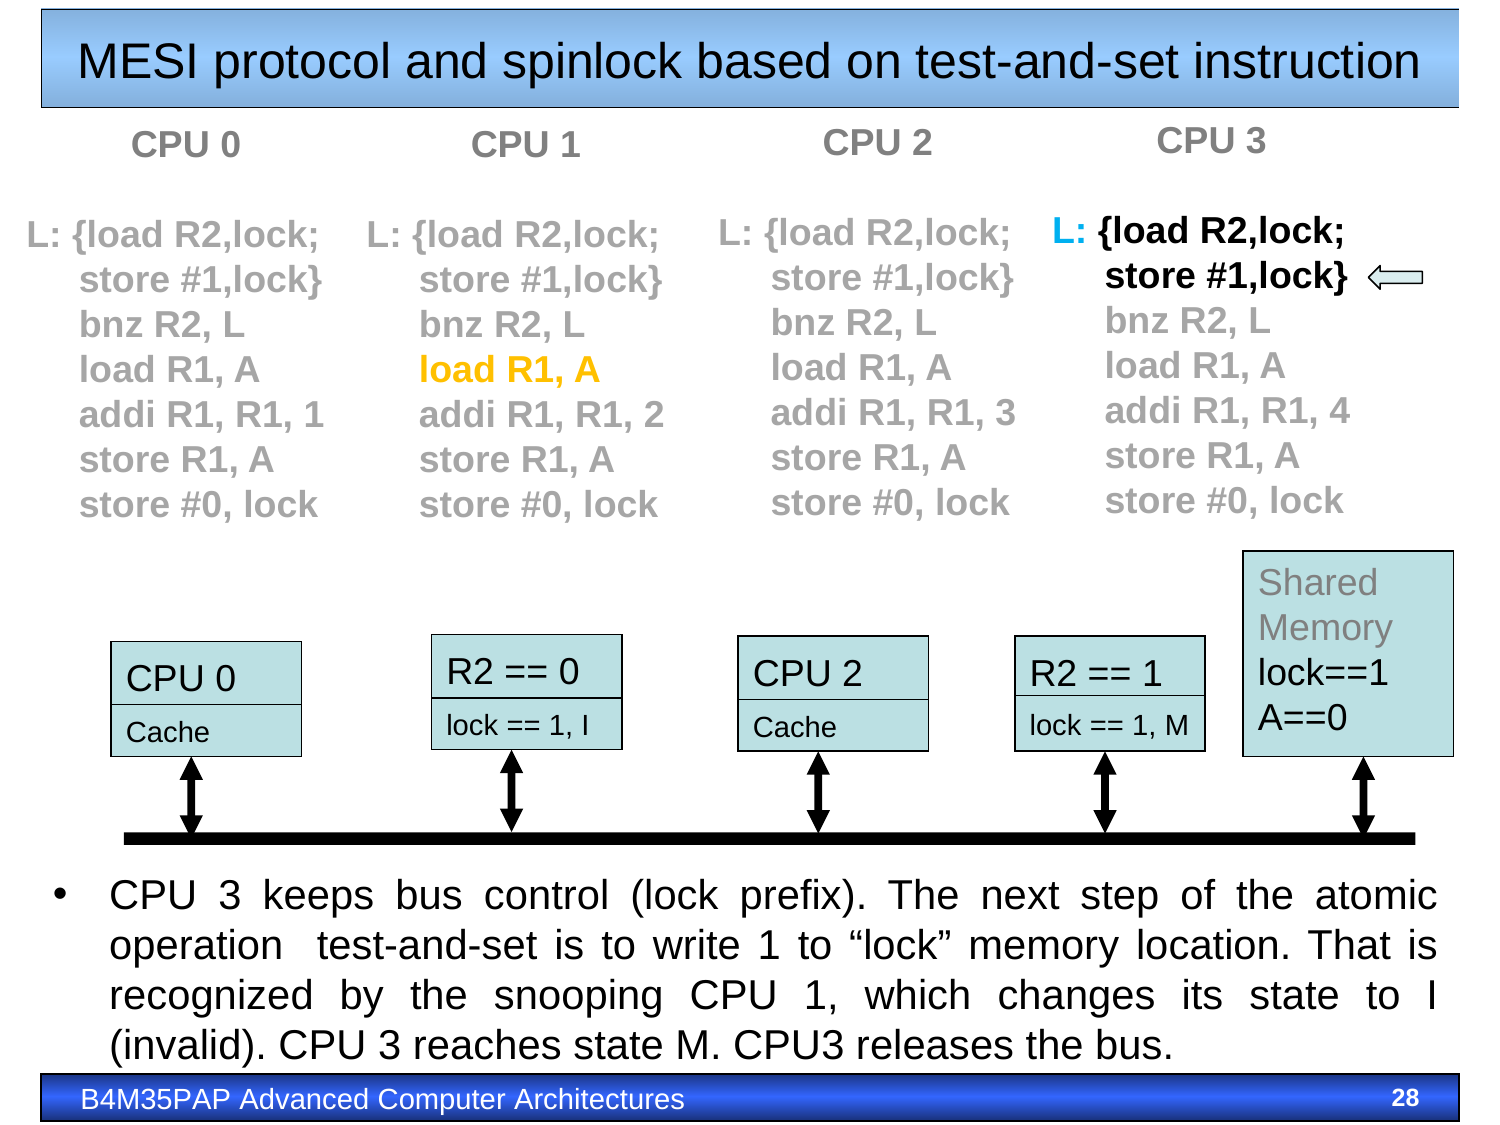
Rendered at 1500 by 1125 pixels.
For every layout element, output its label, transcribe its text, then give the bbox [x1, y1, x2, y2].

text_box CPU 3 keeps bus control (lock prefix). The next step of the atomic operation test-and-set is to write 1 to “lock” memory location. That is recognized by the snooping CPU 1, which changes its state to I (invalid). CPU 3 reaches state M. CPU3 releases the bus. [38, 860, 1454, 1125]
text_box R2 == 0 [431, 634, 622, 697]
text_box lock == 1, M [1014, 695, 1206, 752]
text_box CPU 0 [111, 641, 302, 704]
title MESI protocol and spinlock based on test-and-set instruction [41, 8, 1459, 108]
text_box CPU 1 L: {load R2,lock; store #1,lock} bnz R2, L load R1, A addi R1, R1, 2 store R1, A store #0, lock [351, 112, 701, 533]
text_box Cache [111, 704, 302, 757]
text_box R2 == 1 [1014, 636, 1206, 695]
text_box [1368, 265, 1423, 290]
text_box Shared Memory lock==1 A==0 [1243, 550, 1454, 757]
text_box lock == 1, I [431, 697, 622, 750]
text_box CPU 2 L: {load R2,lock; store #1,lock} bnz R2, L load R1, A addi R1, R1, 3 store R1, A store #0, lock [703, 110, 1053, 531]
text_box Cache [738, 699, 929, 752]
text_box CPU 0 L: {load R2,lock; store #1,lock} bnz R2, L load R1, A addi R1, R1, 1 store R1, A store #0, lock [11, 112, 351, 533]
text_box CPU 2 [738, 636, 929, 699]
text_box CPU 3 L: {load R2,lock; store #1,lock} bnz R2, L load R1, A addi R1, R1, 4 store R1, A store #0, lock [1037, 108, 1386, 529]
